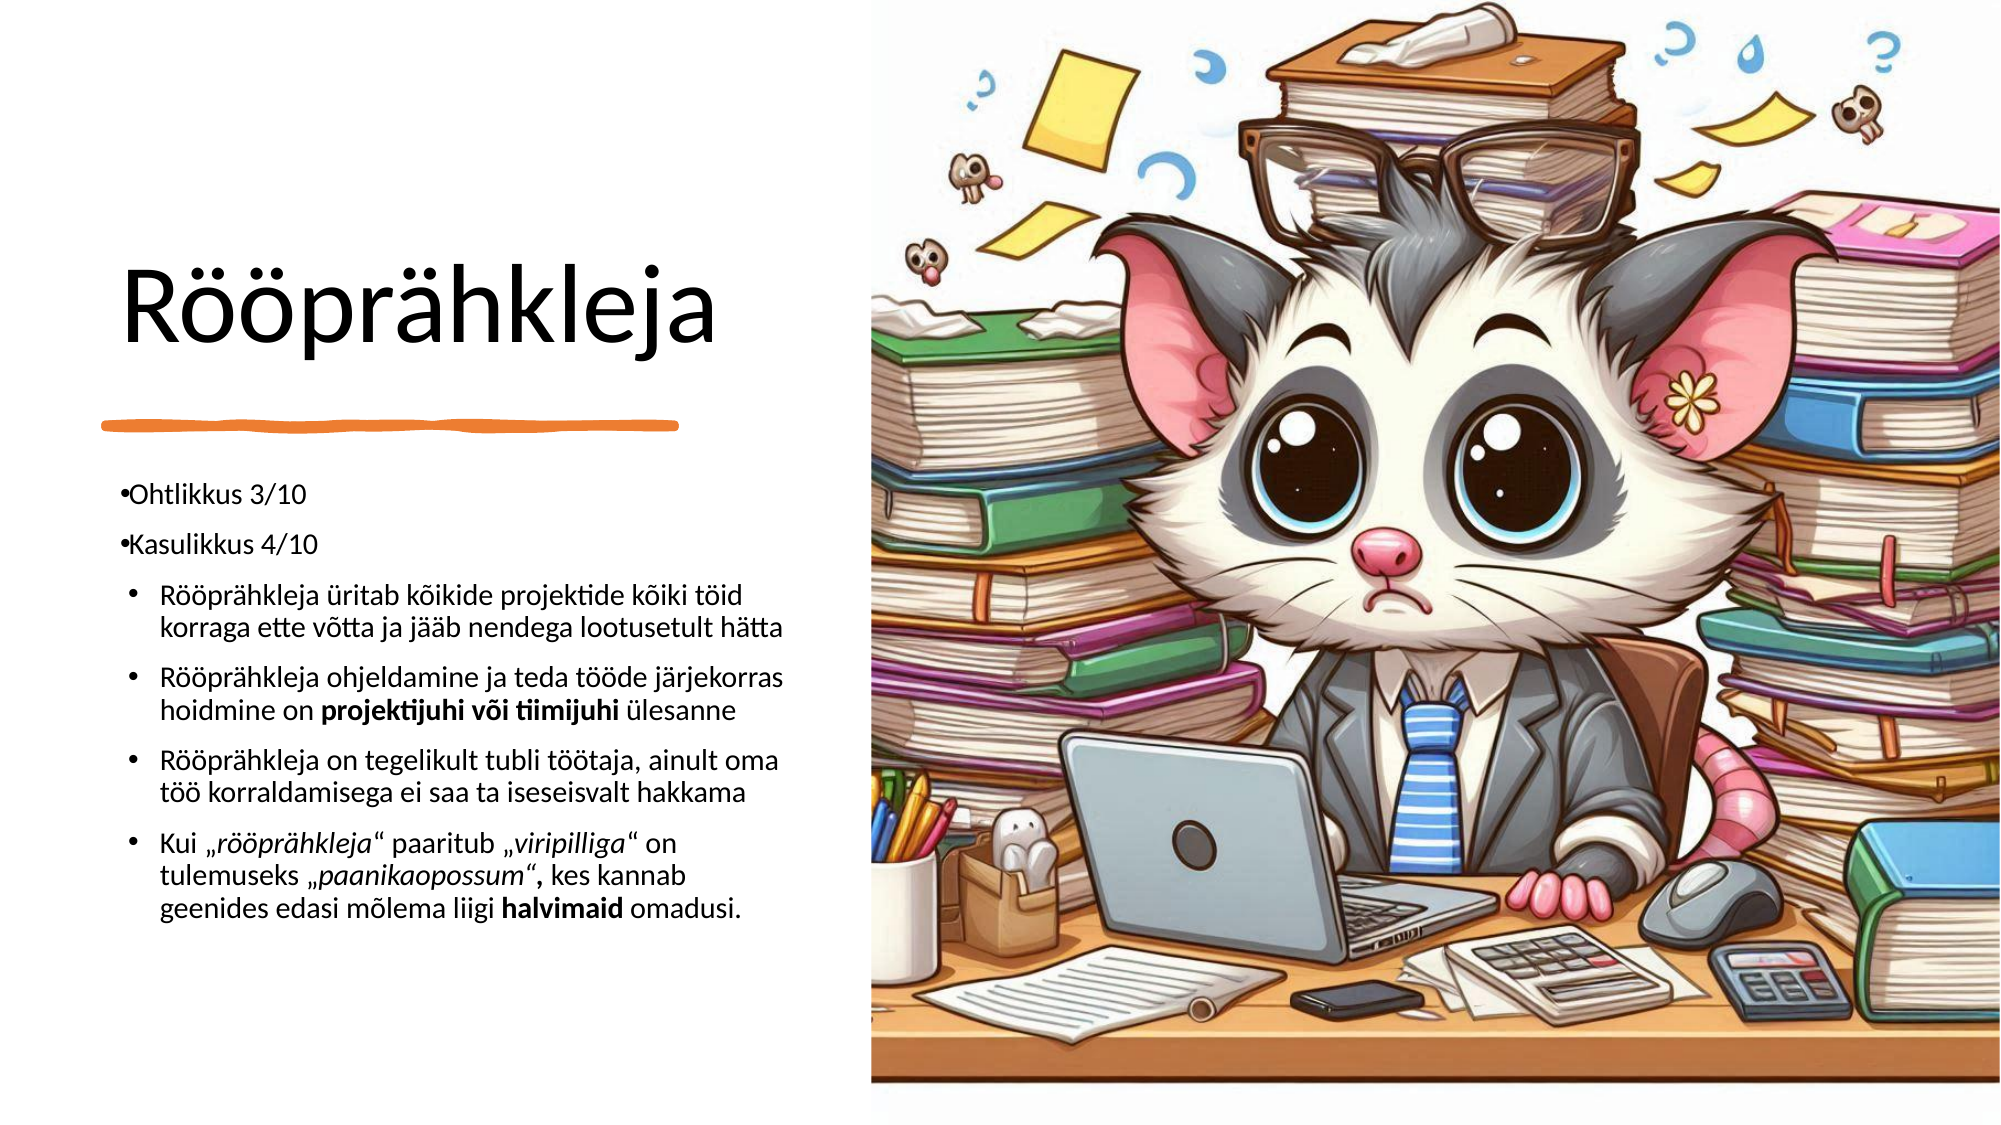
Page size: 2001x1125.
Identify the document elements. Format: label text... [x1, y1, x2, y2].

title Rööprähkleja [105, 53, 822, 375]
list Ohtlikkus 3/10 Kasulikkus 4/10 Rööprähkleja üritab kõikide projektide kõiki töid korraga ette võtta ja jääb nendega lootusetult hätta Rööprähkleja ohjeldamine ja teda tööde järjekorras hoidmine on projektijuhi või tiimijuhi ülesanne Rööprähkleja on tegelikult tubli töötaja, ainult oma töö korraldamisega ei saa ta iseseisvalt hakkama Kui „rööprähkleja“ paaritub „viripilliga“ on tulemuseks „paanikaopossum“, kes kannab geenides edasi mõlema liigi halvimaid omadusi. [105, 471, 802, 1016]
picture [871, 0, 2000, 1125]
text_box [0, 0, 871, 1125]
